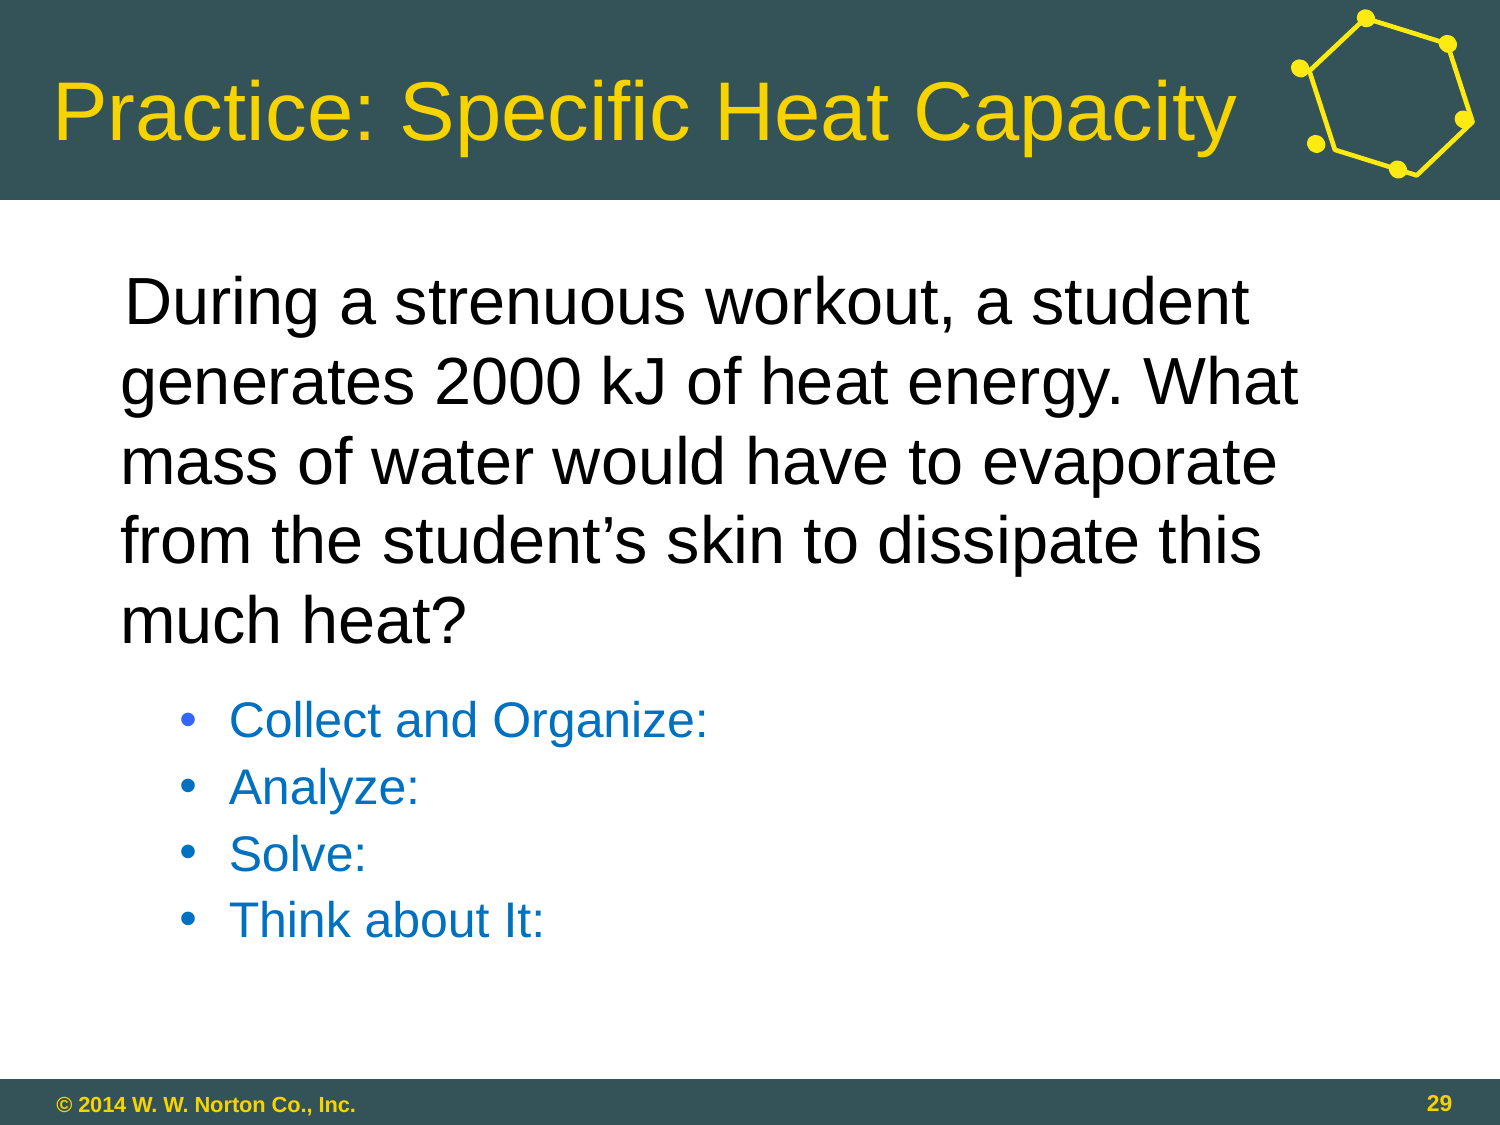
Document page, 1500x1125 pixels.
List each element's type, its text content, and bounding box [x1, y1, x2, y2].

slide_number <number> [1408, 1085, 1468, 1120]
title Practice: Specific Heat Capacity [37, 19, 1288, 195]
list During a strenuous workout, a student generates 2000 kJ of heat energy. What mass of water would have to evaporate from the student’s skin to dissipate this much heat? [75, 249, 1419, 938]
text_box Collect and Organize: Analyze: Solve: Think about It: [125, 687, 932, 956]
